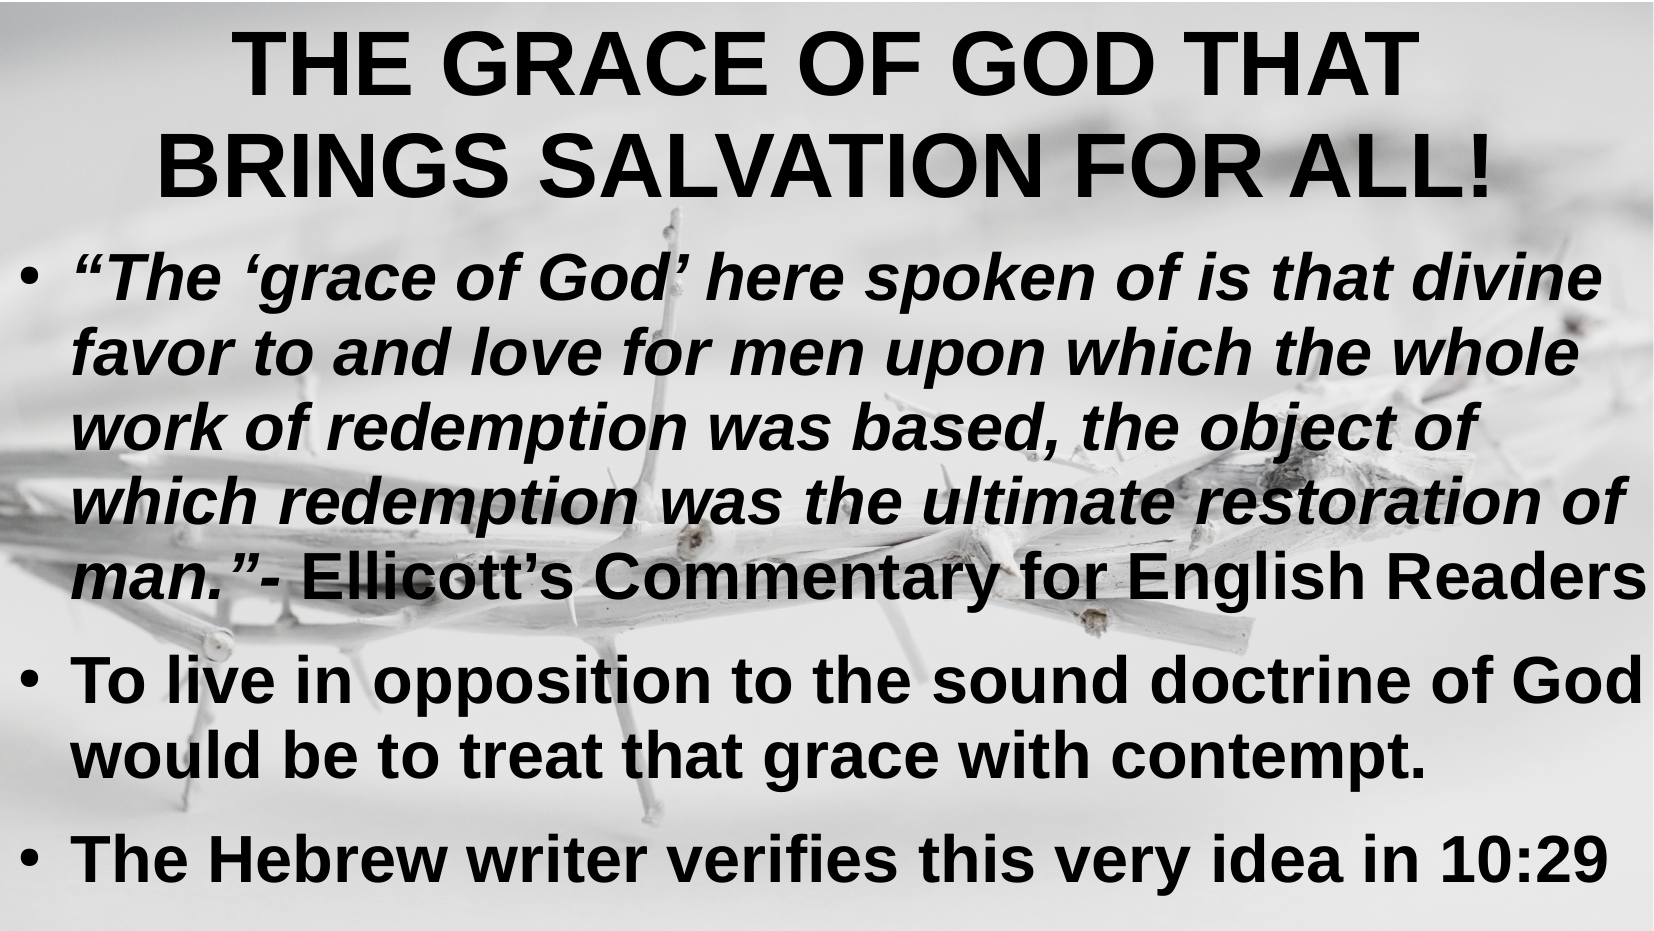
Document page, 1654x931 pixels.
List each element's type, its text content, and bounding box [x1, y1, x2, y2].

list “The ‘grace of God’ here spoken of is that divine favor to and love for men upon which the whole work of redemption was based, the object of which redemption was the ultimate restoration of man.”- Ellicott’s Commentary for English Readers To live in opposition to the sound doctrine of God would be to treat that grace with contempt. The Hebrew writer verifies this very idea in 10:29 [0, 240, 1654, 931]
picture [0, 2, 1654, 240]
title THE GRACE OF GOD THAT BRINGS SALVATION FOR ALL! [82, 12, 1571, 218]
